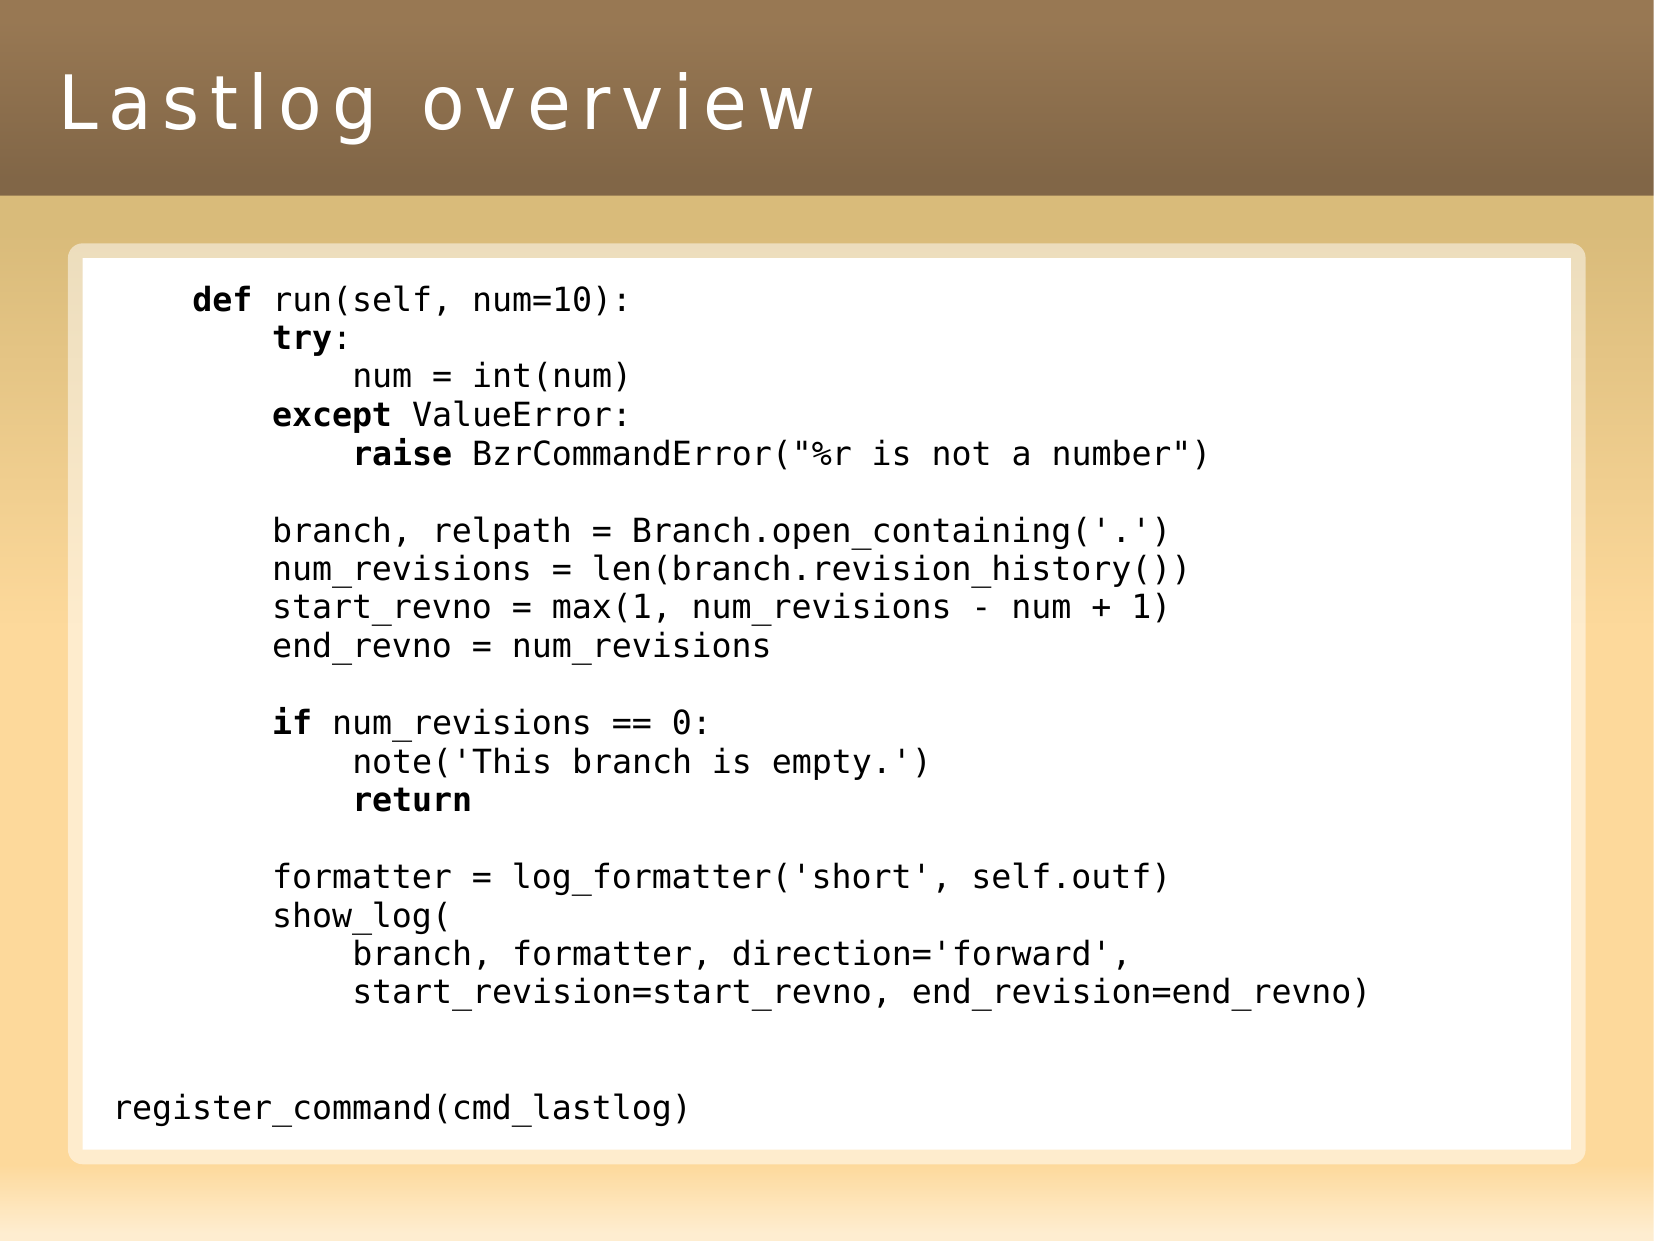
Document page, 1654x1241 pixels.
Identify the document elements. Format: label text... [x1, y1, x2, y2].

title Lastlog overview [59, 29, 1595, 178]
text_box def run(self, num=10): try: num = int(num) except ValueError: raise BzrCommandError("%r is not a number") branch, relpath = Branch.open_containing('.') num_revisions = len(branch.revision_history()) start_revno = max(1, num_revisions - num + 1) end_revno = num_revisions if num_revisions == 0: note('This branch is empty.') return formatter = log_formatter('short', self.outf) show_log( branch, formatter, direction='forward', start_revision=start_revno, end_revision=end_revno) register_command(cmd_lastlog) [82, 258, 1571, 1150]
text_box [797, 826, 827, 900]
picture [0, 0, 1654, 1241]
